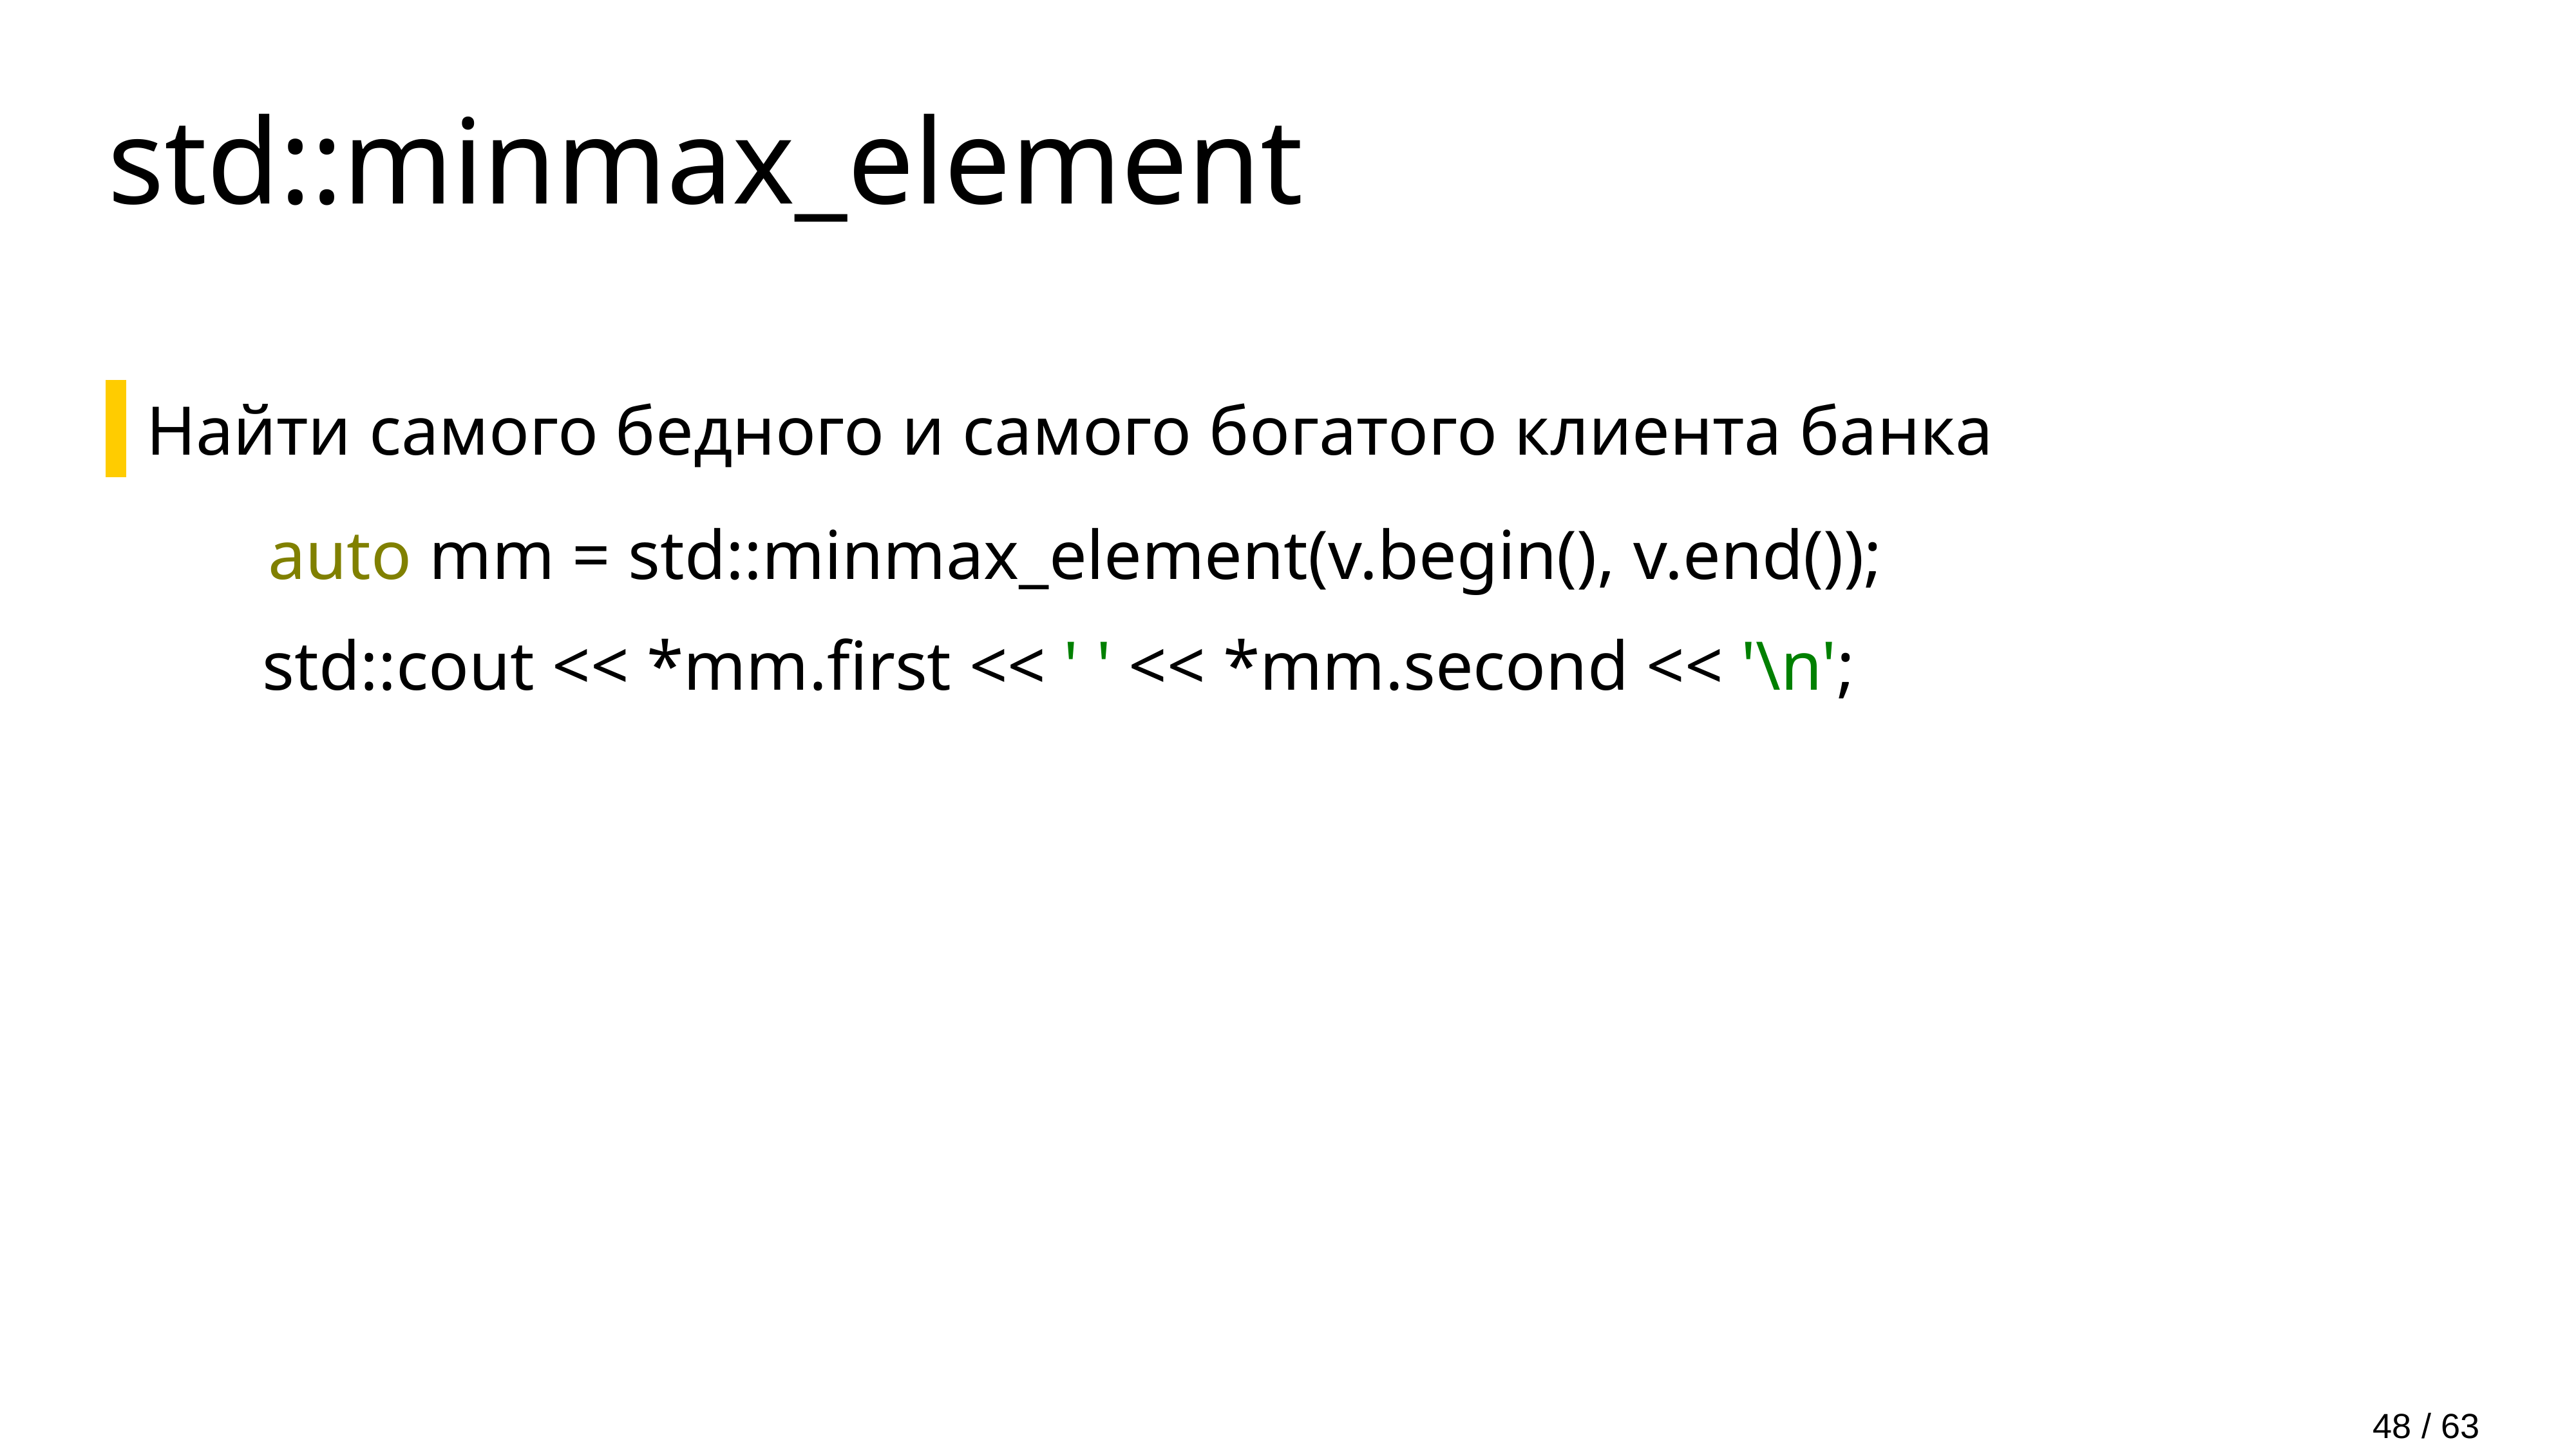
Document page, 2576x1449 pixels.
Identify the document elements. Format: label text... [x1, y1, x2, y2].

text_box <number> / 63 [2363, 1402, 2576, 1449]
title std::minmax_element [108, 80, 2468, 242]
text_box Найти самого бедного и самого богатого клиента банка auto mm = std::minmax_element(v.begin(), v.end()); std::cout << *mm.first << ' ' << *mm.second << '\n'; [96, 364, 2512, 1419]
